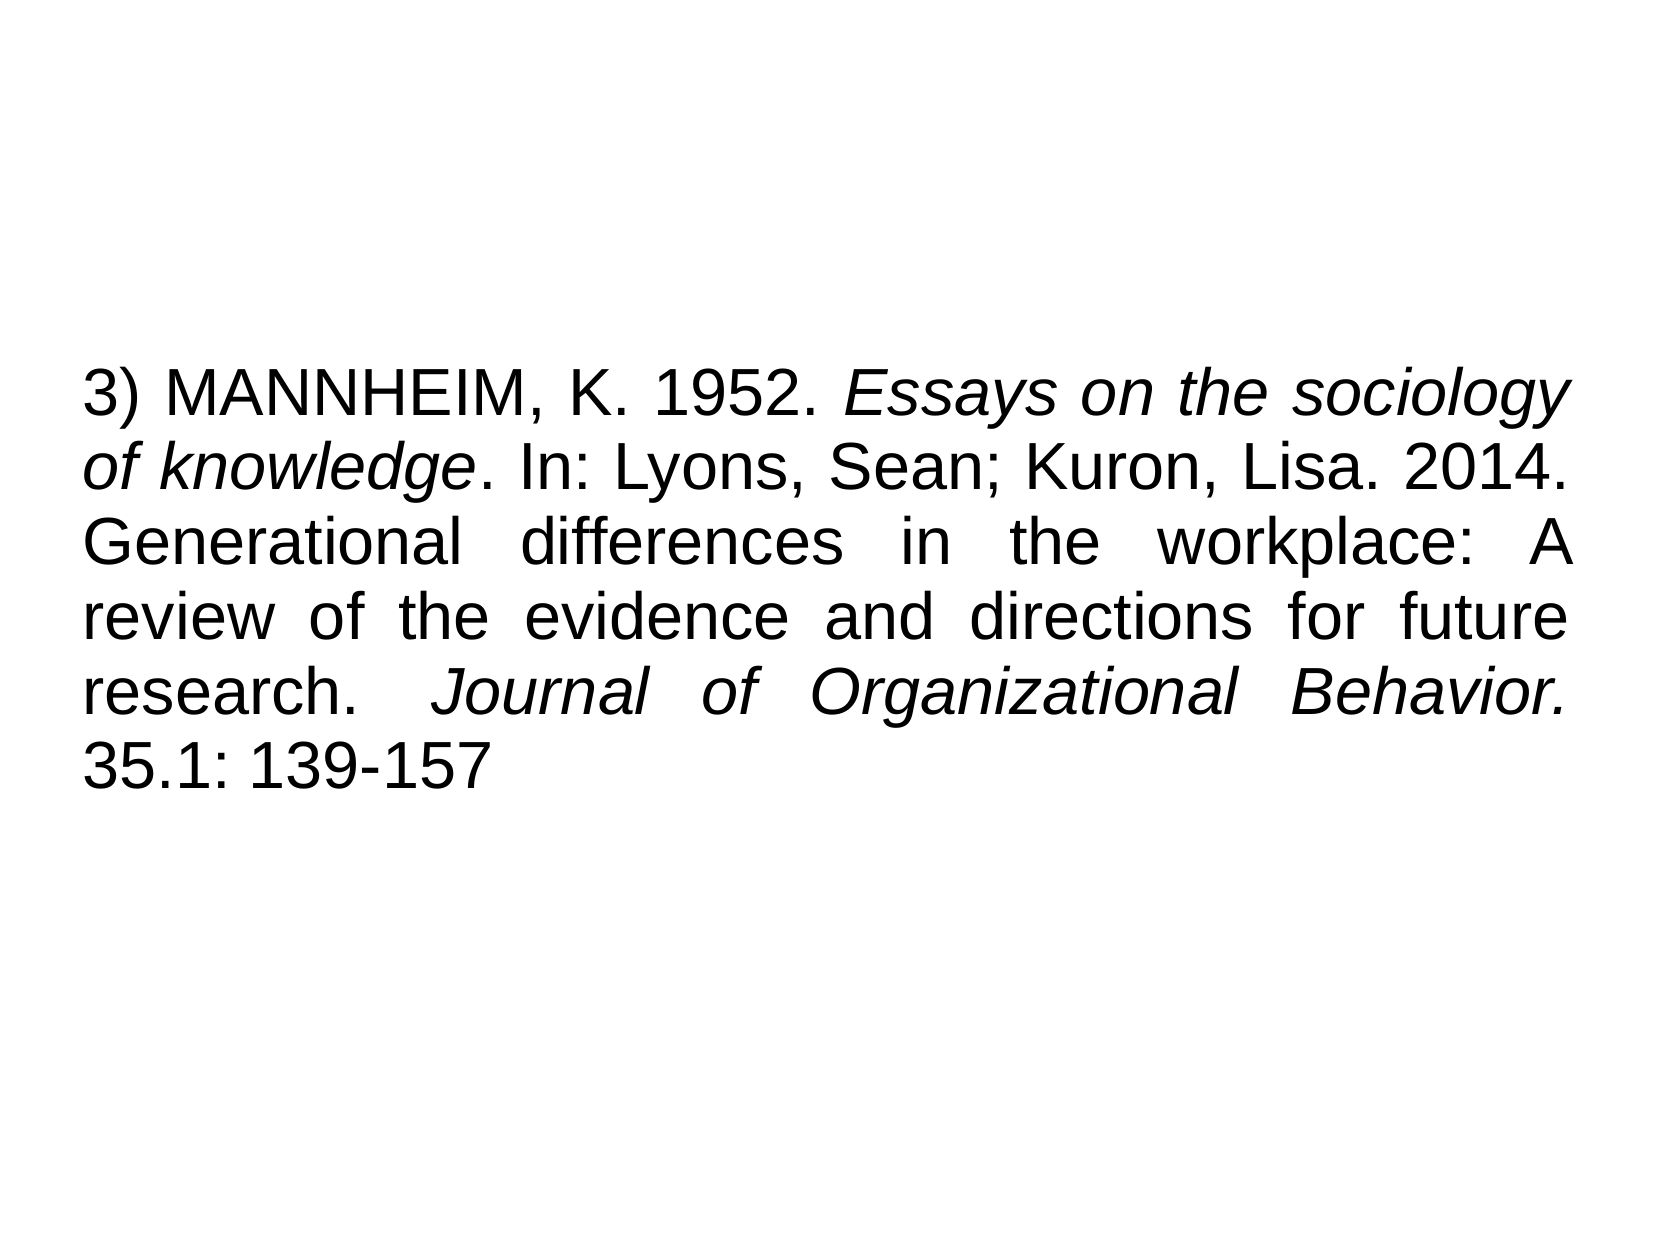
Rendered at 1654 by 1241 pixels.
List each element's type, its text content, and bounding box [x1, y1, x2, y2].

subtitle 3) MANNHEIM, K. 1952. Essays on the sociology of knowledge. In: Lyons, Sean; Kuron, Lisa. 2014. Generational differences in the workplace: A review of the evidence and directions for future research. Journal of Organizational Behavior. 35.1: 139-157 [82, 49, 1571, 1109]
